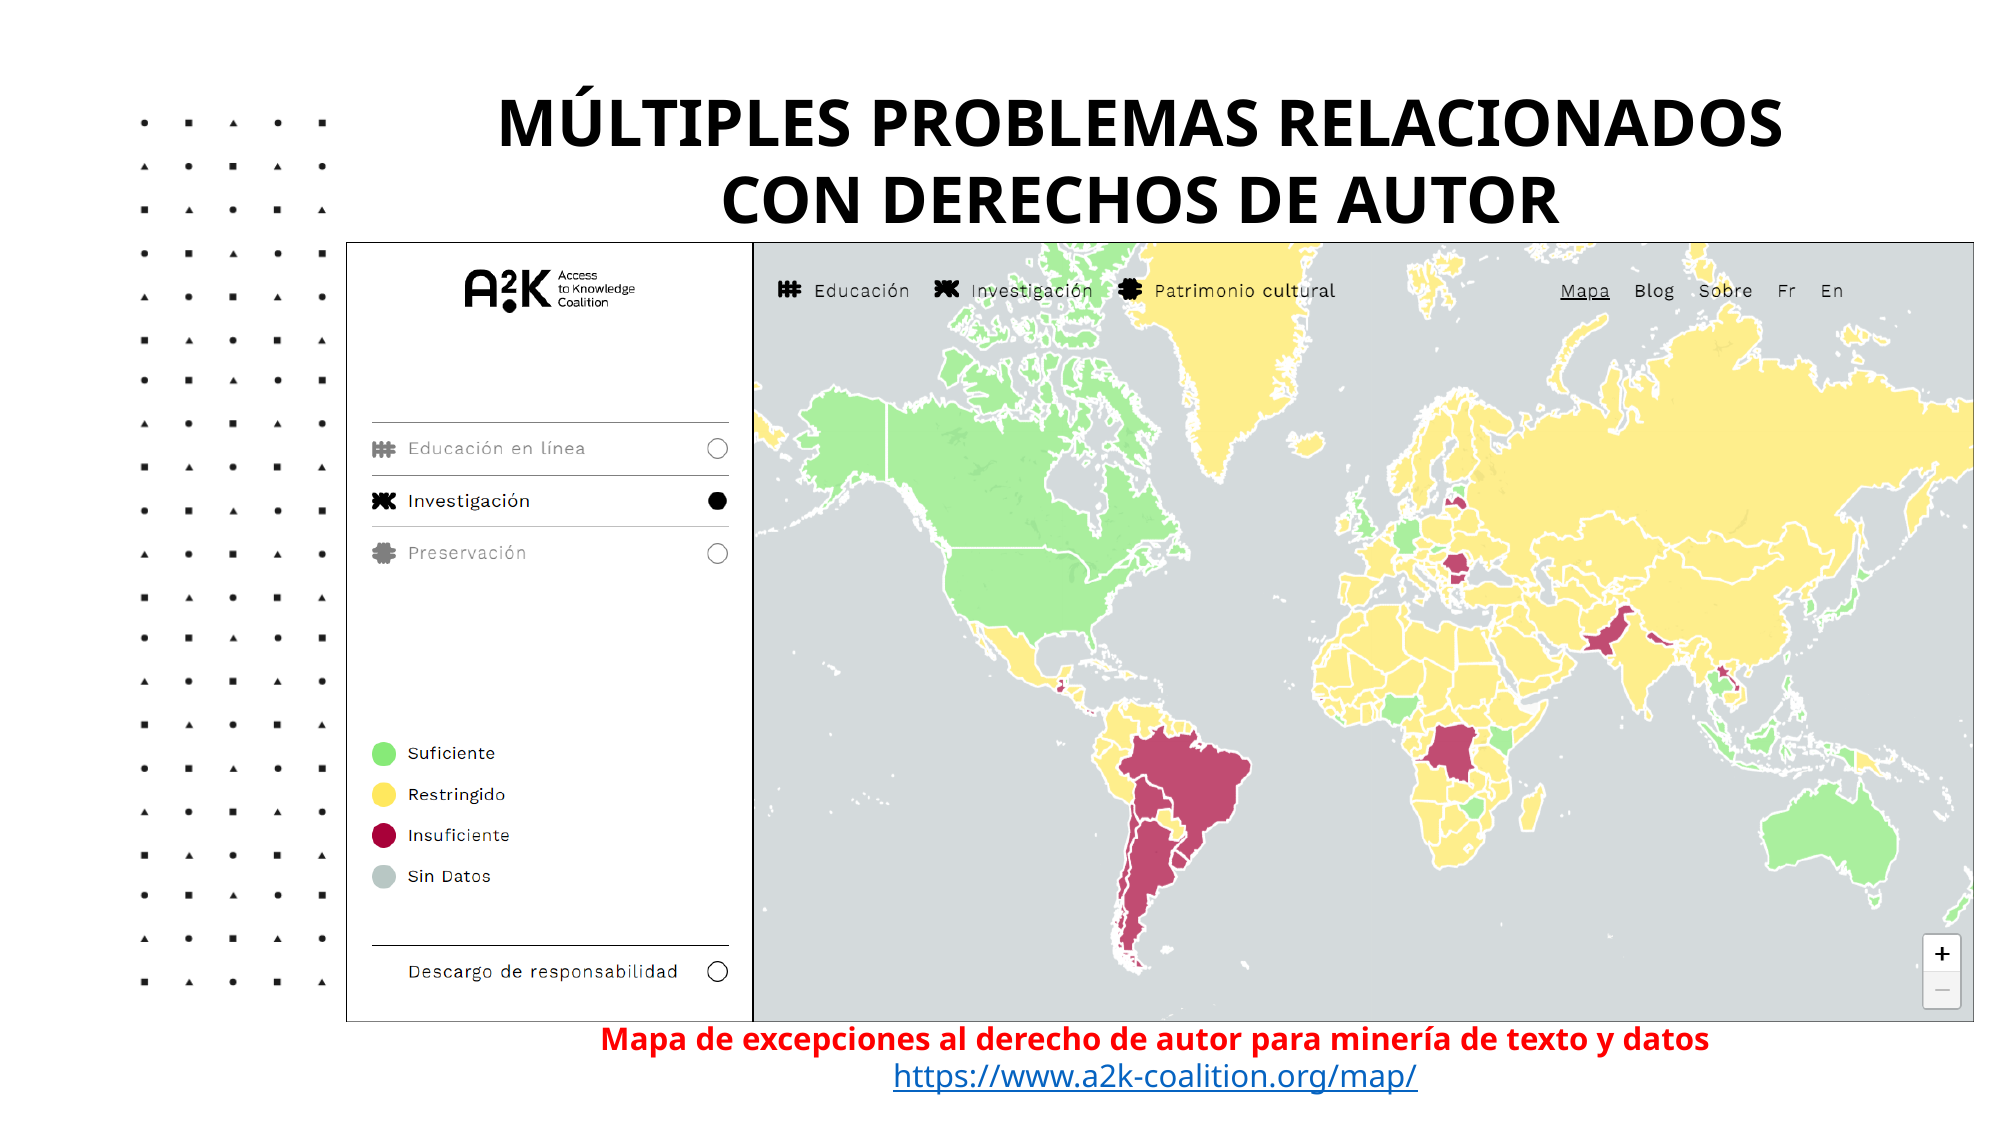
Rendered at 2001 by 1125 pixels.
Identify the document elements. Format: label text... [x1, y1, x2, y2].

text_box MÚLTIPLES PROBLEMAS RELACIONADOS CON DERECHOS DE AUTOR [460, 66, 1820, 320]
picture [0, 0, 2000, 1106]
text_box Mapa de excepciones al derecho de autor para minería de texto y datos https://www.a2k-coalition.org/map/ [346, 1003, 1974, 1115]
